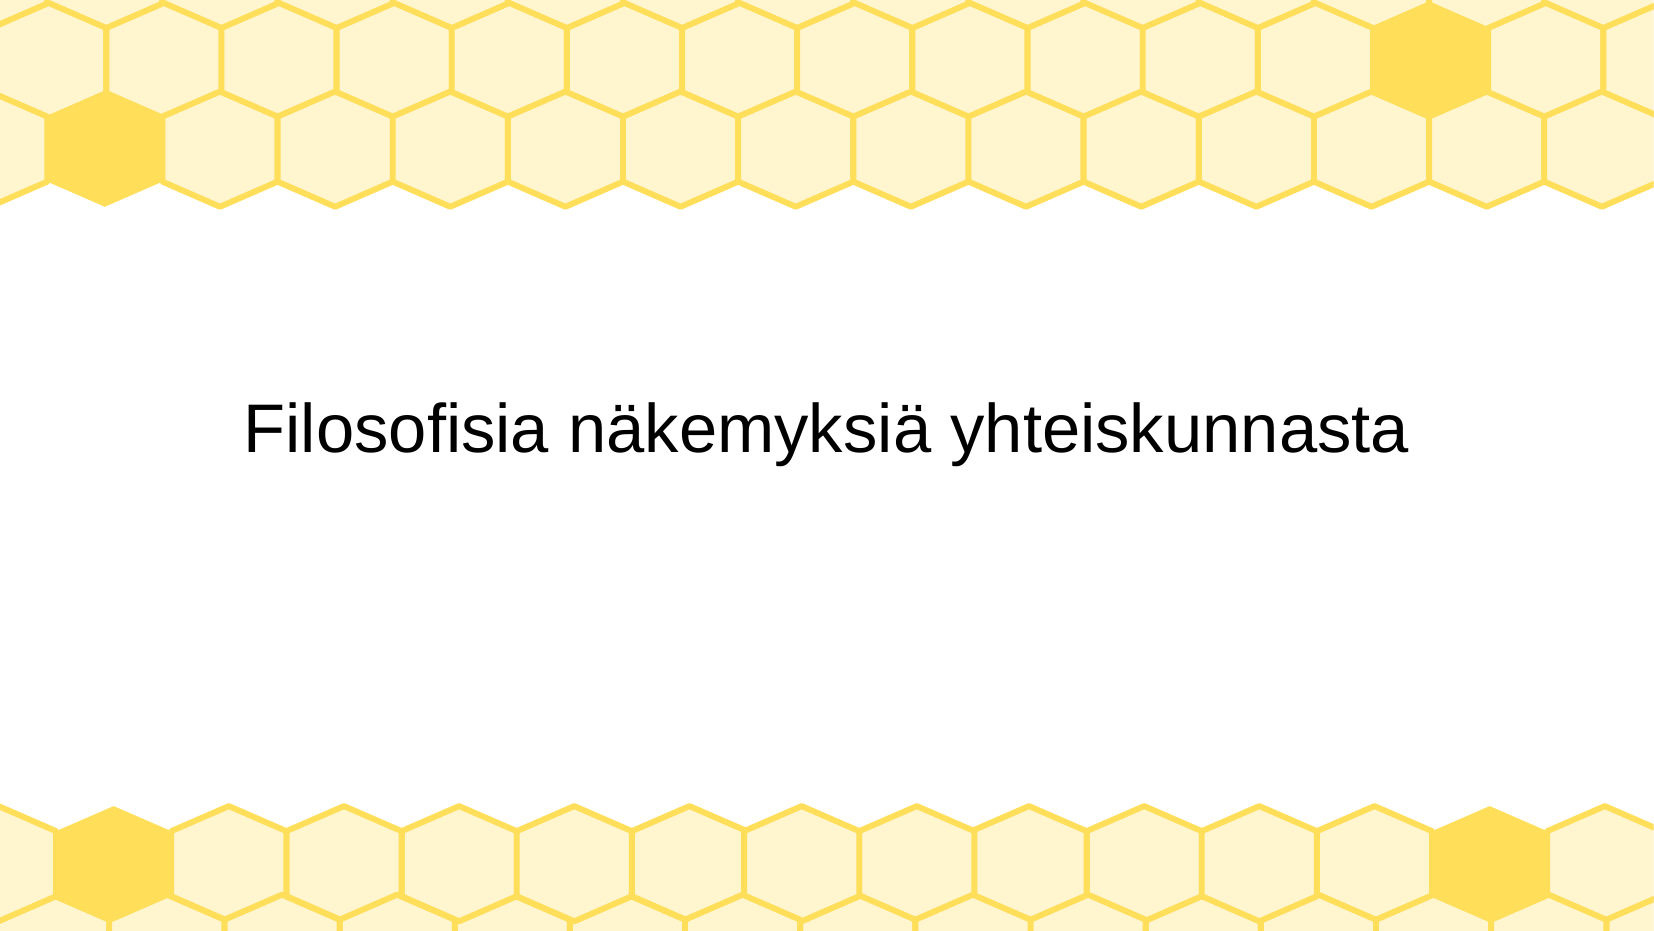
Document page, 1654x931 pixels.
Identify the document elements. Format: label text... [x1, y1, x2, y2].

title Filosofisia näkemyksiä yhteiskunnasta [88, 324, 1565, 532]
